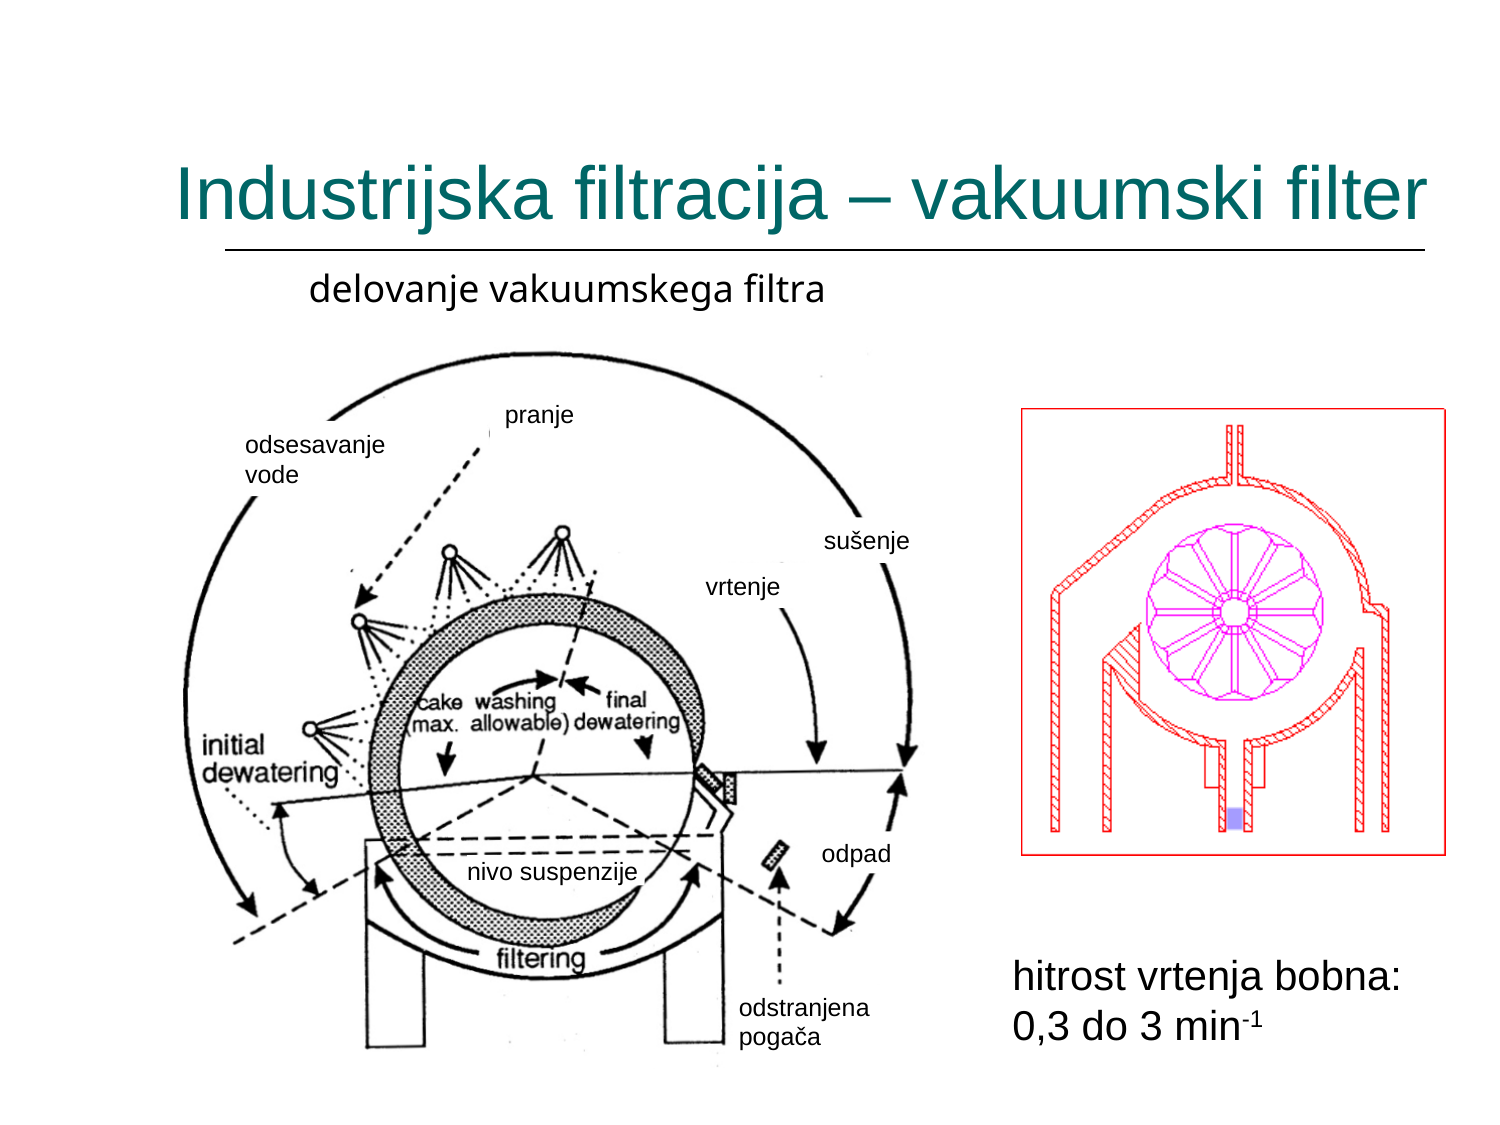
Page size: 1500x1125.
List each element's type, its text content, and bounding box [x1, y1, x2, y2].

picture [176, 307, 994, 1077]
text_box pranje [490, 385, 691, 483]
text_box odpad [821, 831, 999, 874]
text_box vrtenje [690, 562, 845, 608]
text_box odstranjena pogača [738, 985, 917, 1057]
text_box delovanje vakuumskega filtra [294, 257, 842, 319]
picture [1021, 408, 1446, 856]
text_box hitrost vrtenja bobna: 0,3 do 3 min-1 [997, 940, 1429, 1057]
title Industrijska filtracija – vakuumski filter [159, 54, 1483, 243]
text_box odsesavanje vode [230, 420, 432, 497]
text_box nivo suspenzije [467, 855, 645, 886]
text_box sušenje [809, 517, 951, 563]
